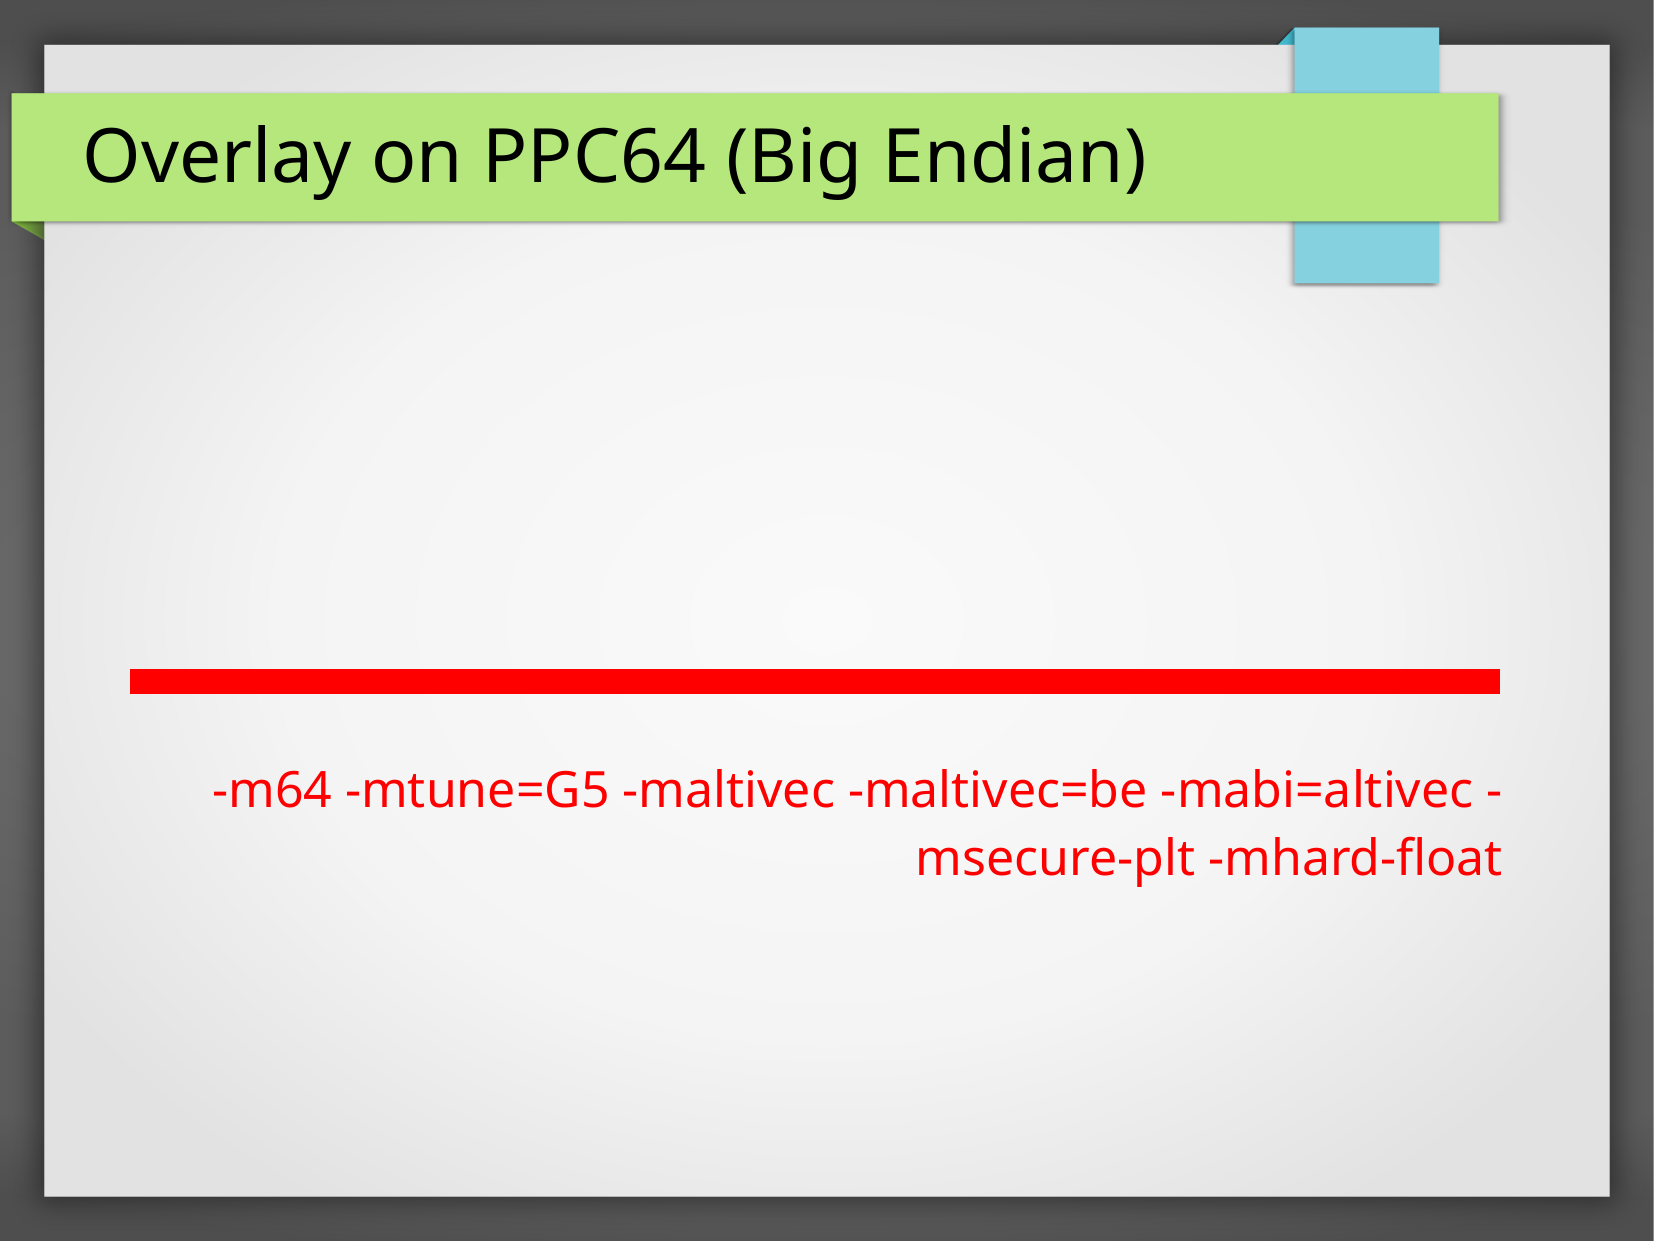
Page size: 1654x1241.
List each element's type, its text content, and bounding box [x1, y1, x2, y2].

title Overlay on PPC64 (Big Endian) [82, 94, 1264, 213]
text_box -m64 -mtune=G5 -maltivec -maltivec=be -mabi=altivec -msecure-plt -mhard-float [141, 746, 1518, 910]
picture [0, 0, 1654, 1241]
